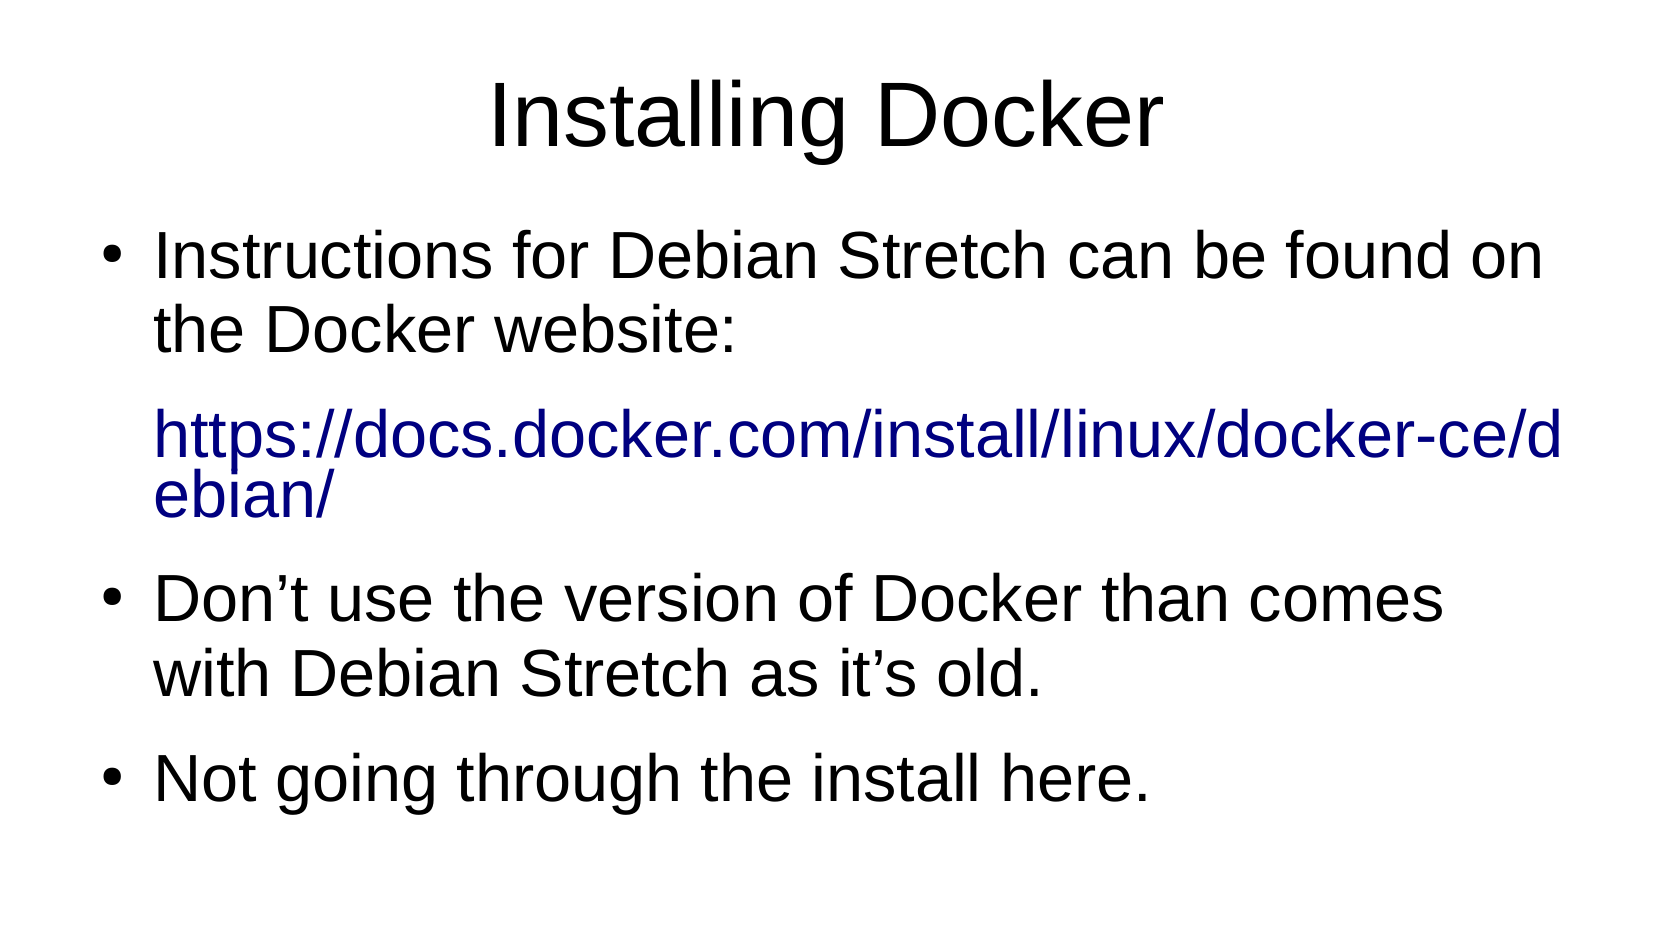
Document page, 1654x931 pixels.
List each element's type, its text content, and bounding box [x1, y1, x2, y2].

title Installing Docker [82, 37, 1571, 193]
list Instructions for Debian Stretch can be found on the Docker website: https://docs.docker.com/install/linux/docker-ce/debian/ Don’t use the version of Docker than comes with Debian Stretch as it’s old. Not going through the install here. [82, 217, 1571, 758]
